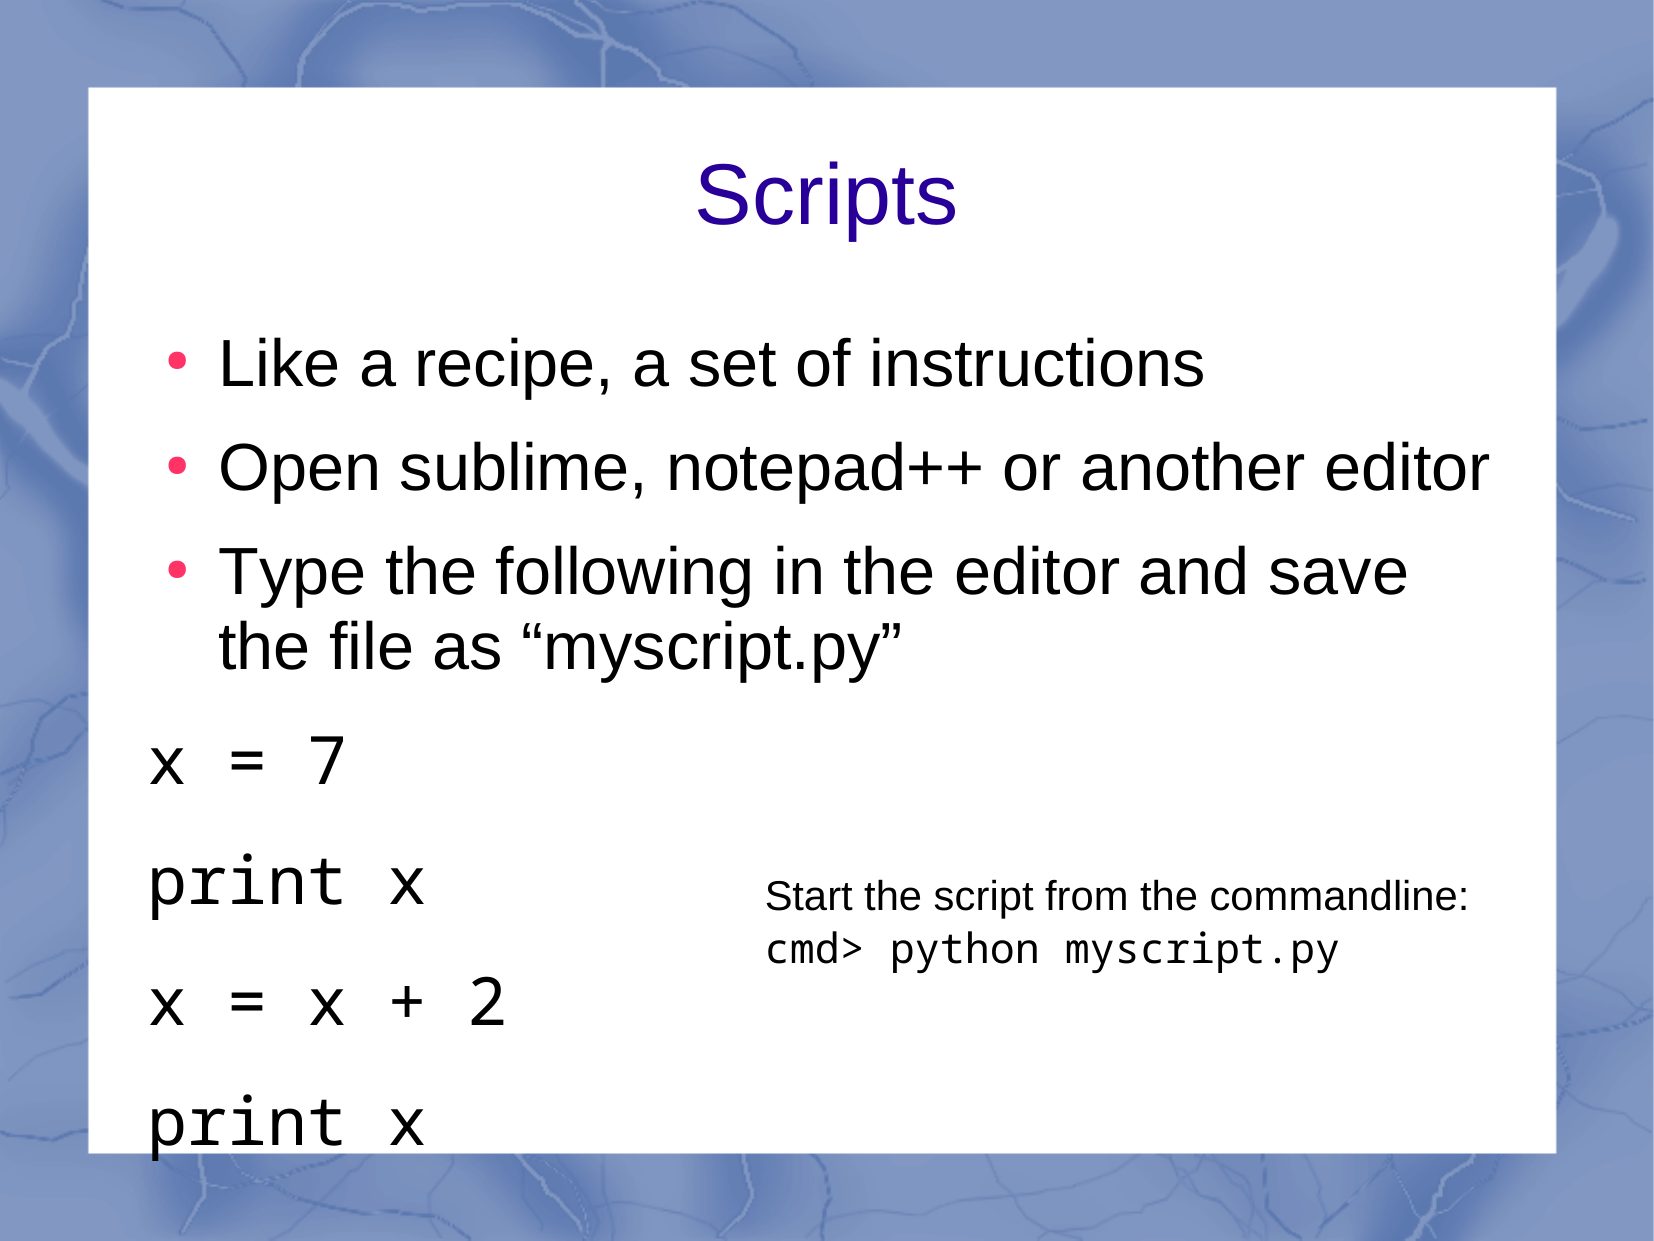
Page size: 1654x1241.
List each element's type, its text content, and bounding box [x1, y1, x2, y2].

text_box Start the script from the commandline: cmd> python myscript.py [750, 865, 1485, 976]
picture [0, 0, 1654, 1241]
list Like a recipe, a set of instructions Open sublime, notepad++ or another editor Type the following in the editor and save the file as “myscript.py” x = 7 print x x = x + 2 print x [147, 325, 1506, 1113]
title Scripts [118, 90, 1536, 298]
